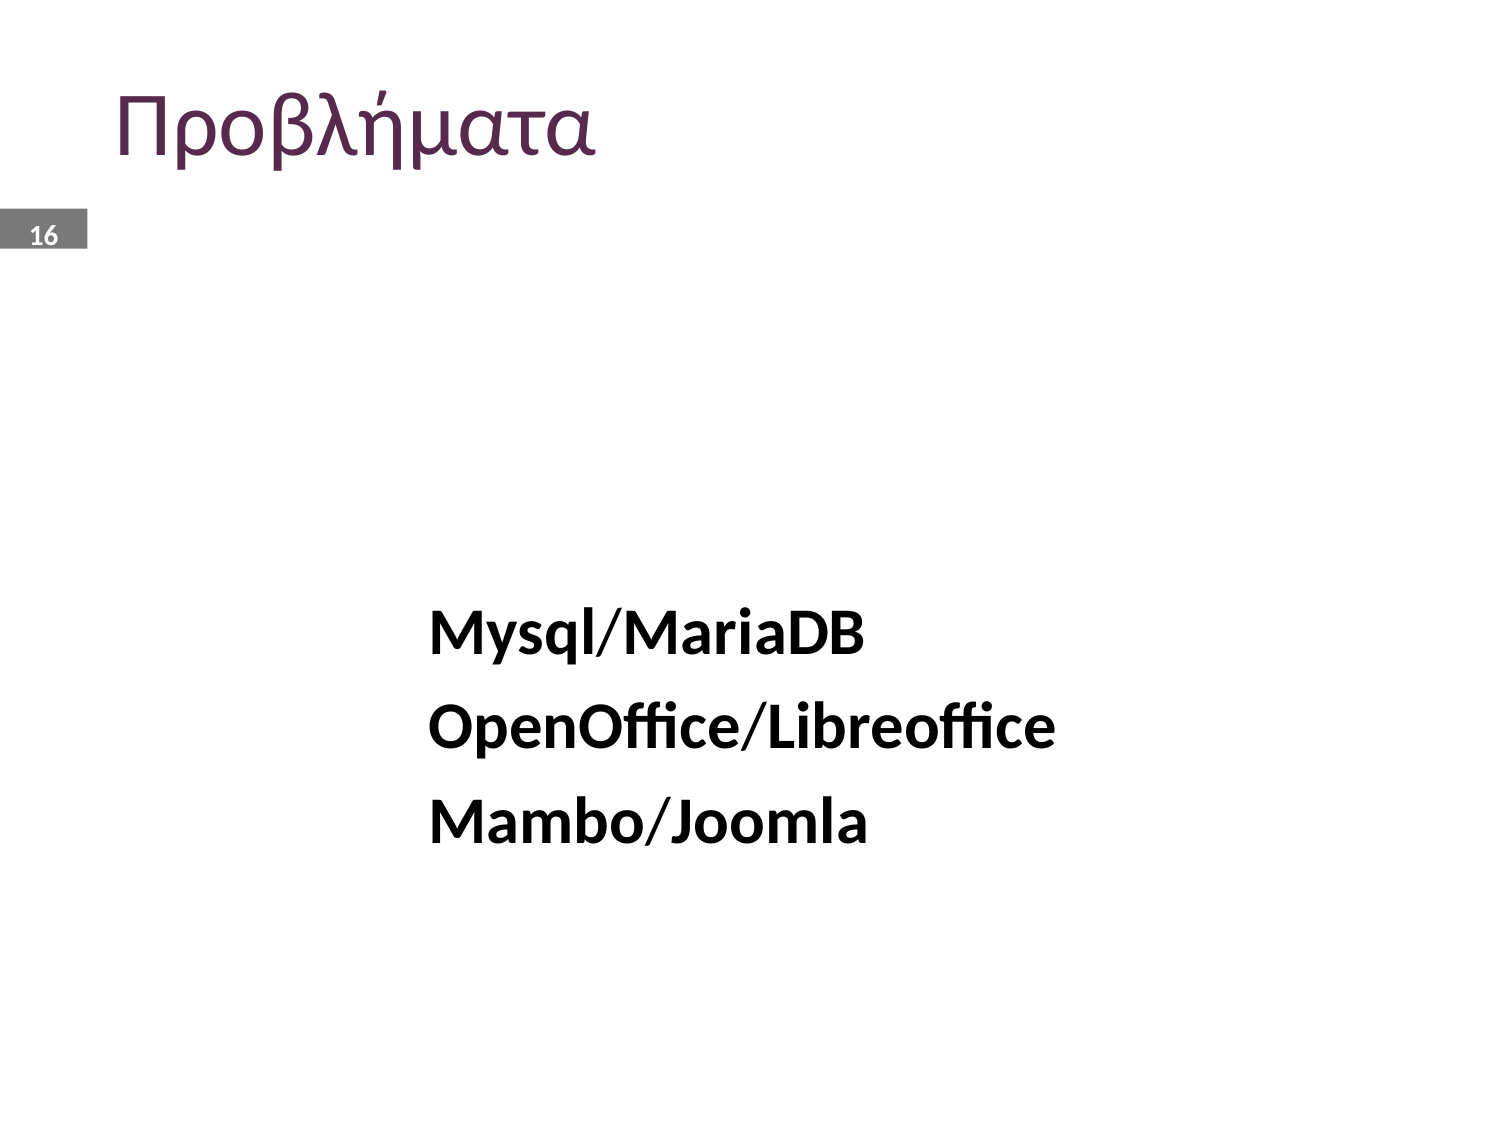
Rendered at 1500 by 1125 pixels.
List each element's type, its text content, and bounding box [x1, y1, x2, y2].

text_box [0, 208, 88, 249]
list Mysql/MariaDB OpenOffice/Libreoffice Mambo/Joomla [413, 296, 1377, 1034]
title Προβλήματα [99, 37, 1438, 201]
